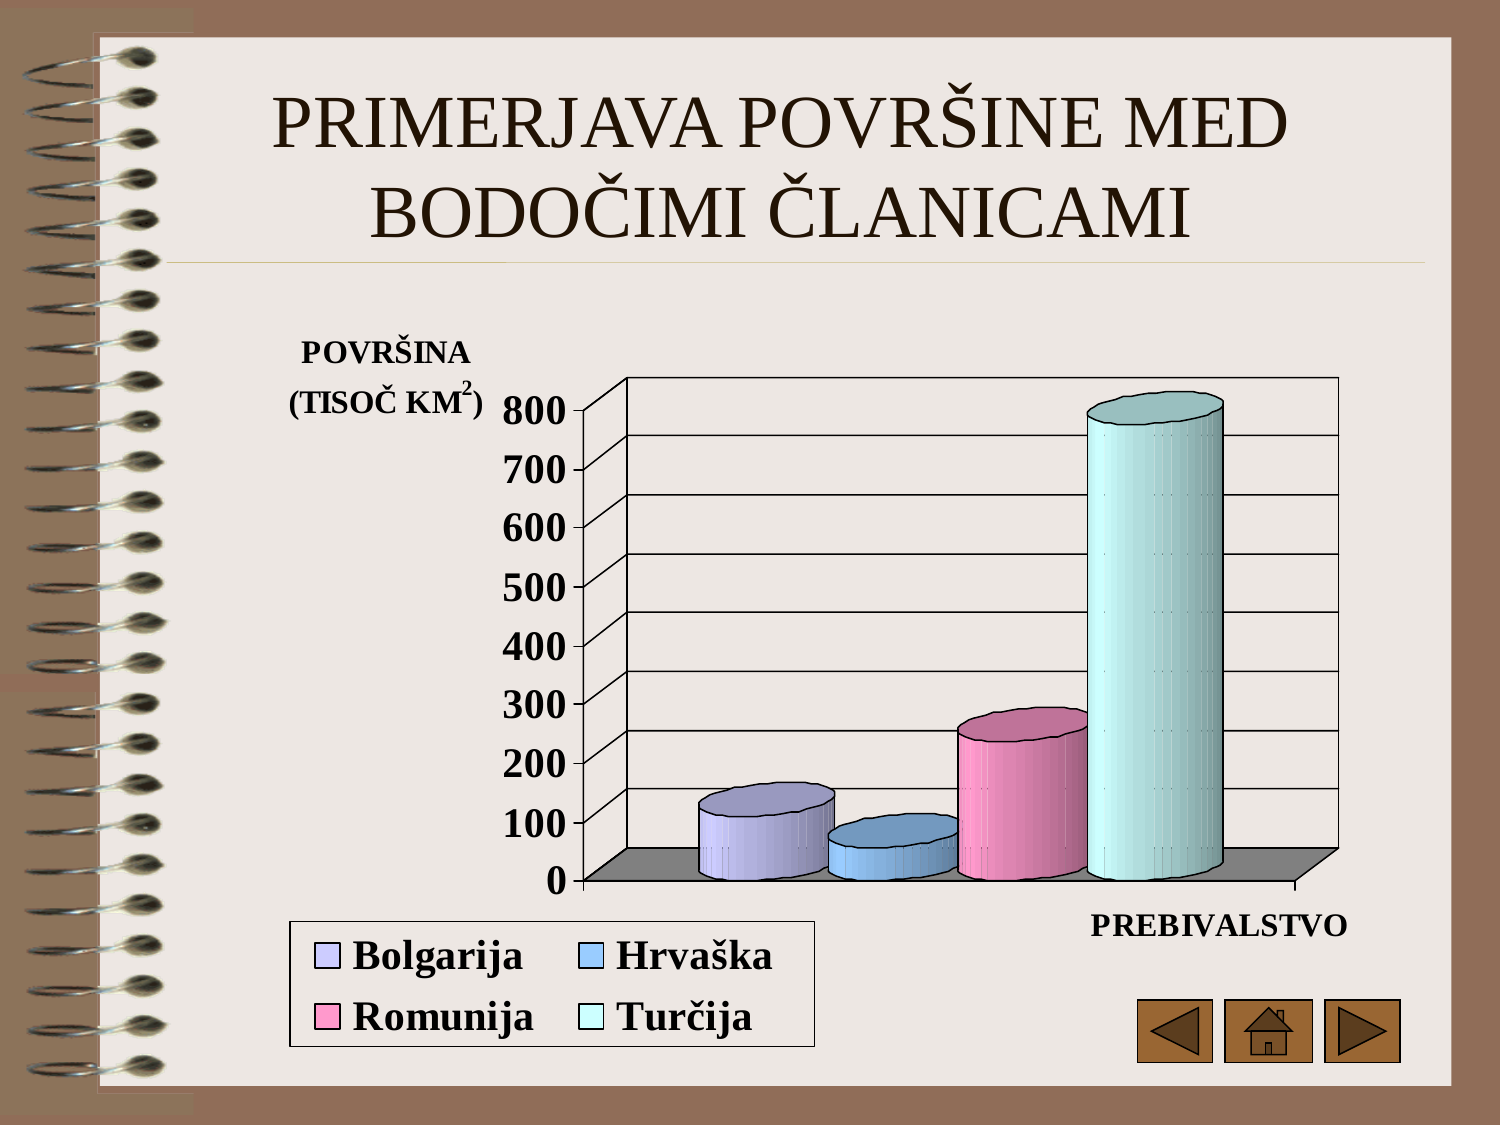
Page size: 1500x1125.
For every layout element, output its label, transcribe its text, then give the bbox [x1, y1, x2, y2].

text_box [1324, 999, 1400, 1063]
picture [0, 692, 194, 1115]
picture [260, 304, 1361, 1055]
picture [0, 8, 194, 674]
text_box [1137, 1055, 1213, 1063]
title PRIMERJAVA POVRŠINE MED BODOČIMI ČLANICAMI [237, 50, 1325, 275]
text_box [1224, 1055, 1313, 1063]
